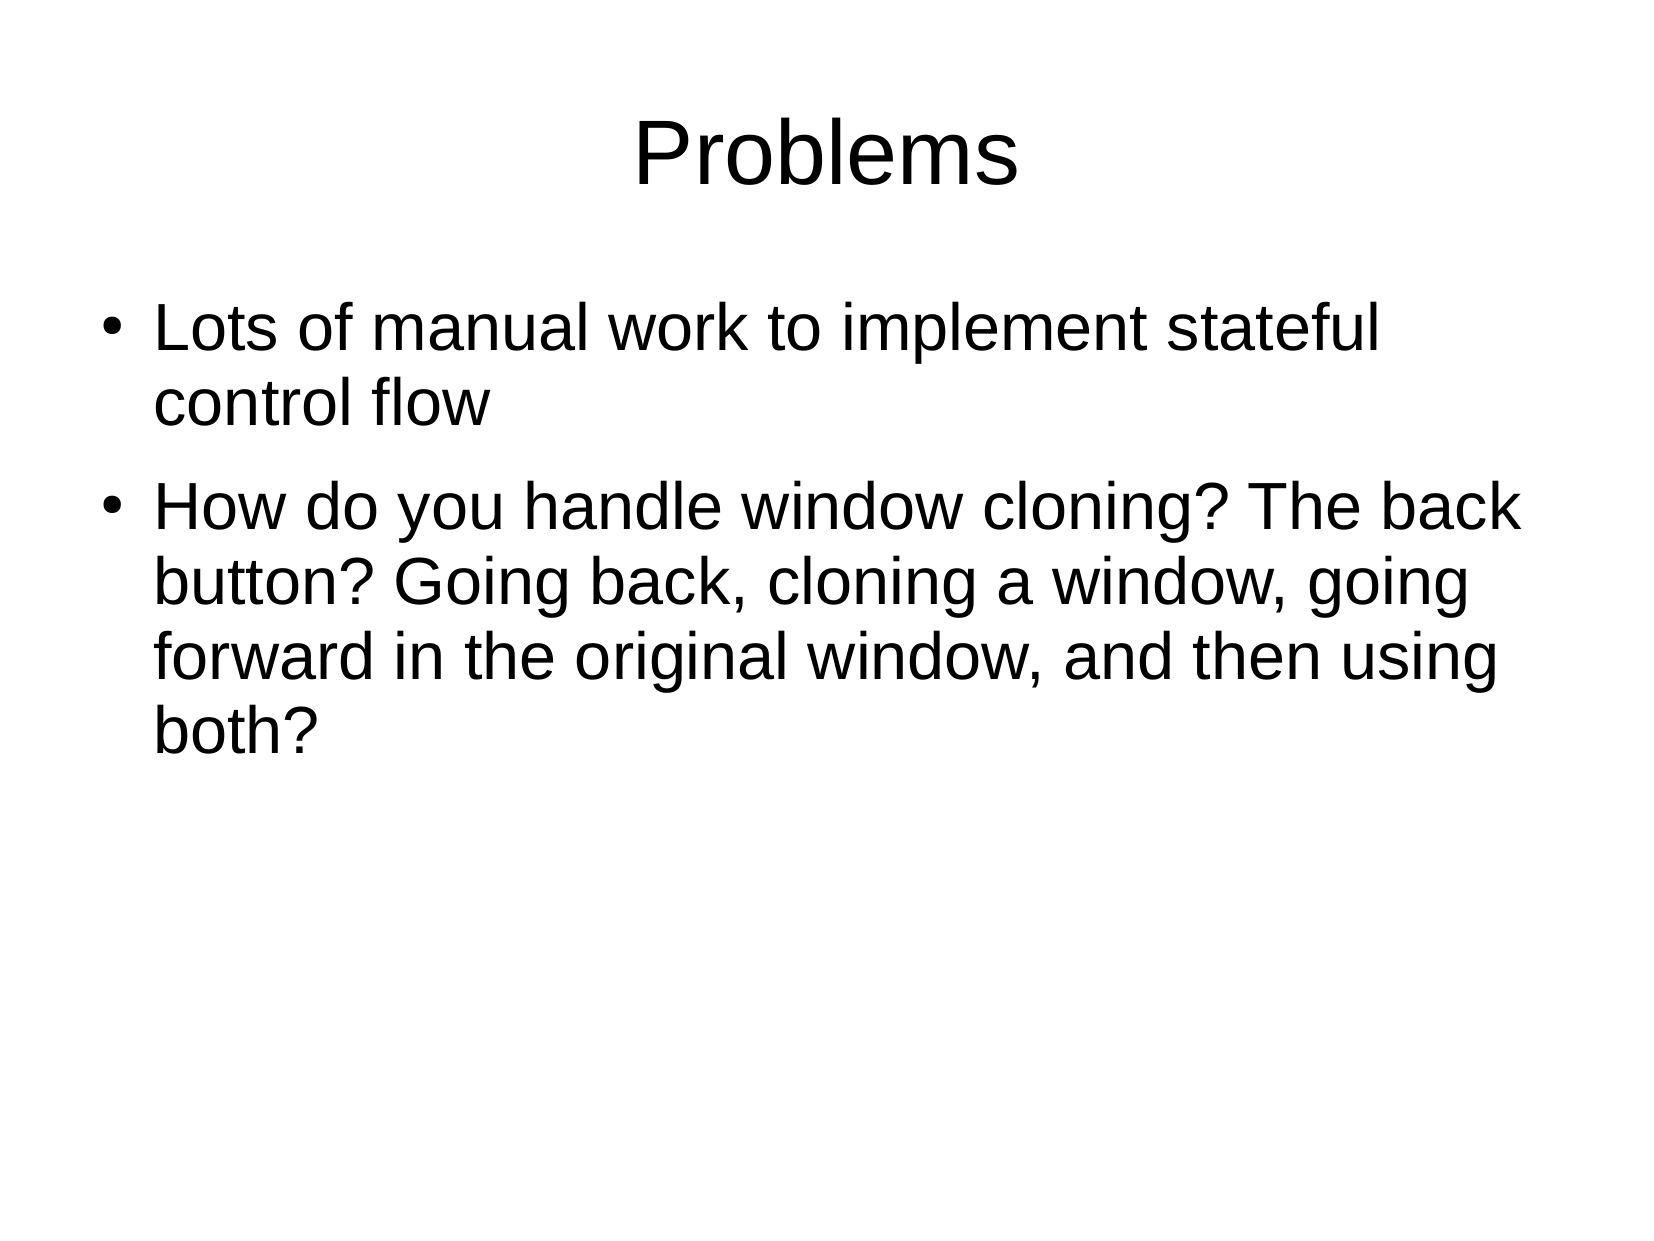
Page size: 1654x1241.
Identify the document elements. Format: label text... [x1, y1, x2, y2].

list Lots of manual work to implement stateful control flow How do you handle window cloning? The back button? Going back, cloning a window, going forward in the original window, and then using both? [82, 290, 1571, 1109]
title Problems [82, 56, 1571, 250]
